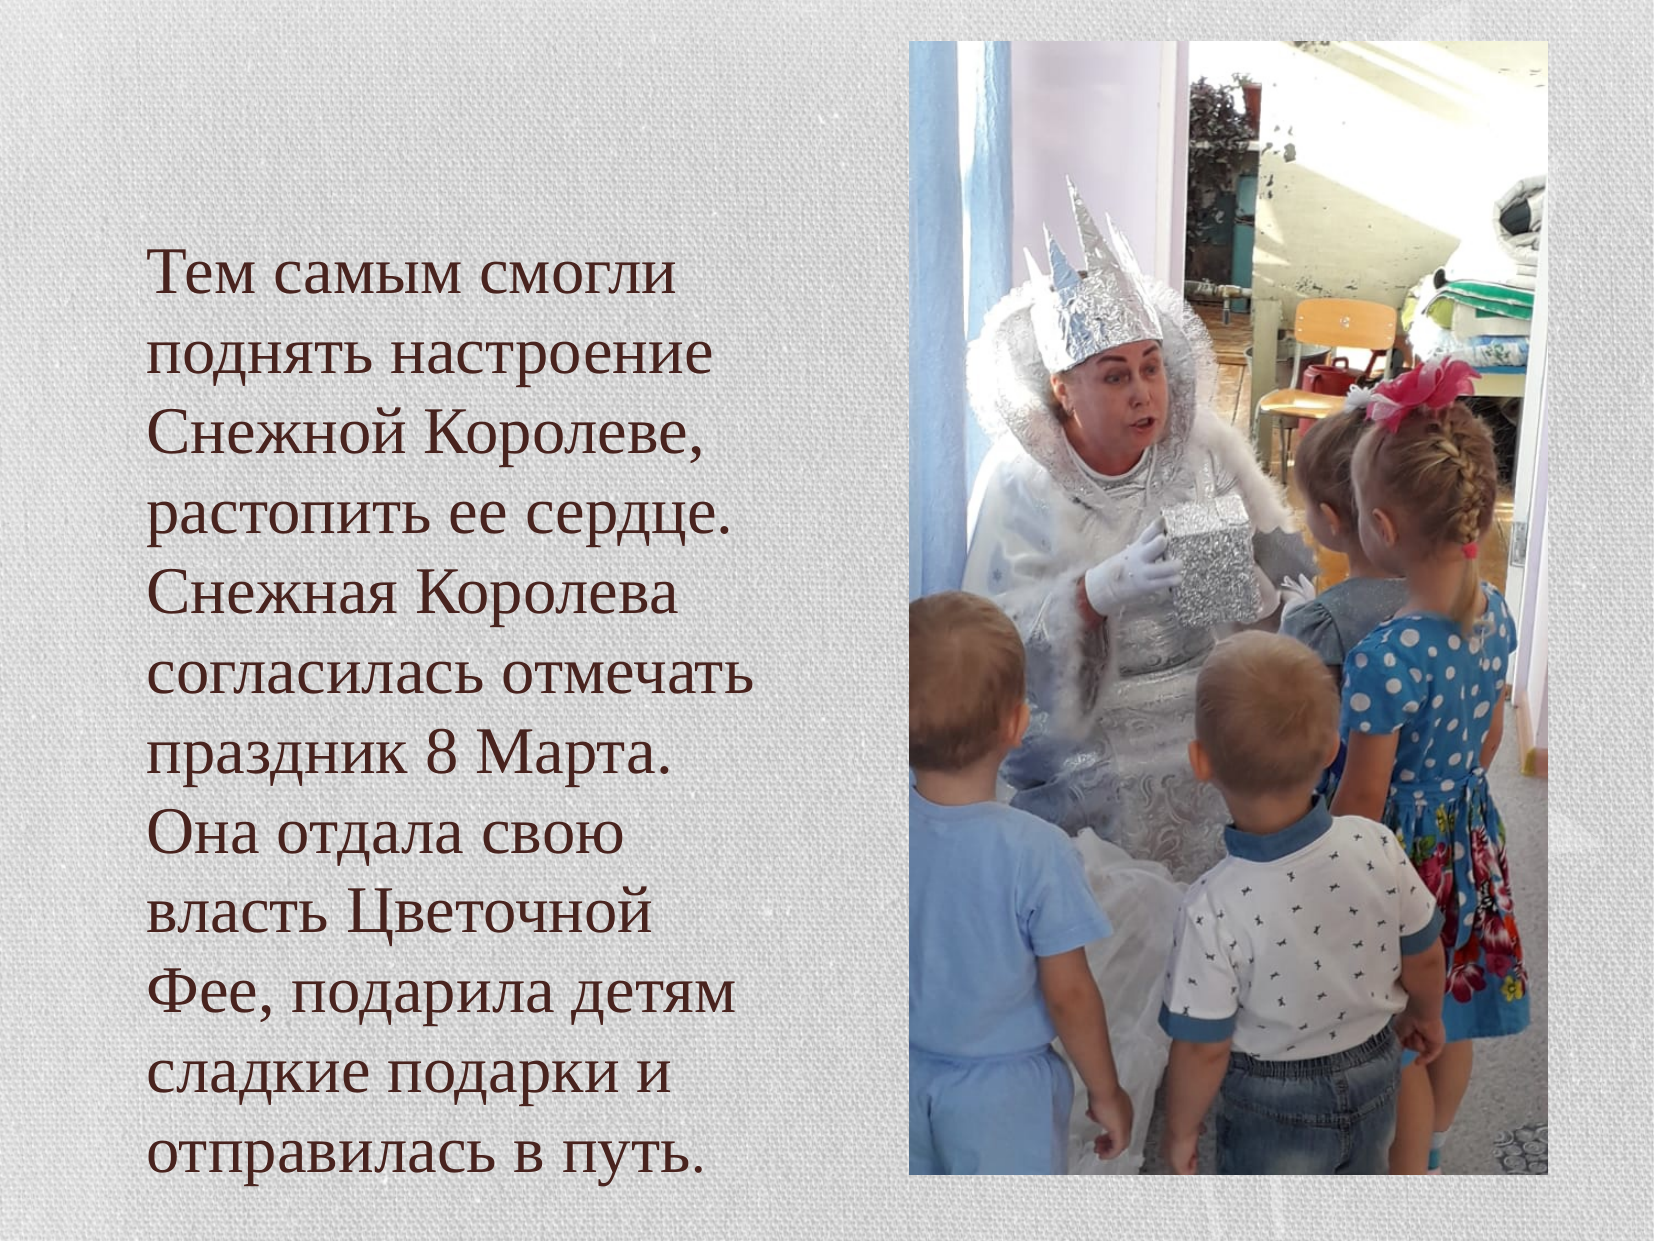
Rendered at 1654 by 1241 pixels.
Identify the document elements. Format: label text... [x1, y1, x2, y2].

title Тем самым смогли поднять настроение Снежной Королеве, растопить ее сердце. Снежная Королева согласилась отмечать праздник 8 Марта. Она отдала свою власть Цветочной Фее, подарила детям сладкие подарки и отправилась в путь. [129, 218, 816, 1081]
picture [909, 41, 1548, 1175]
